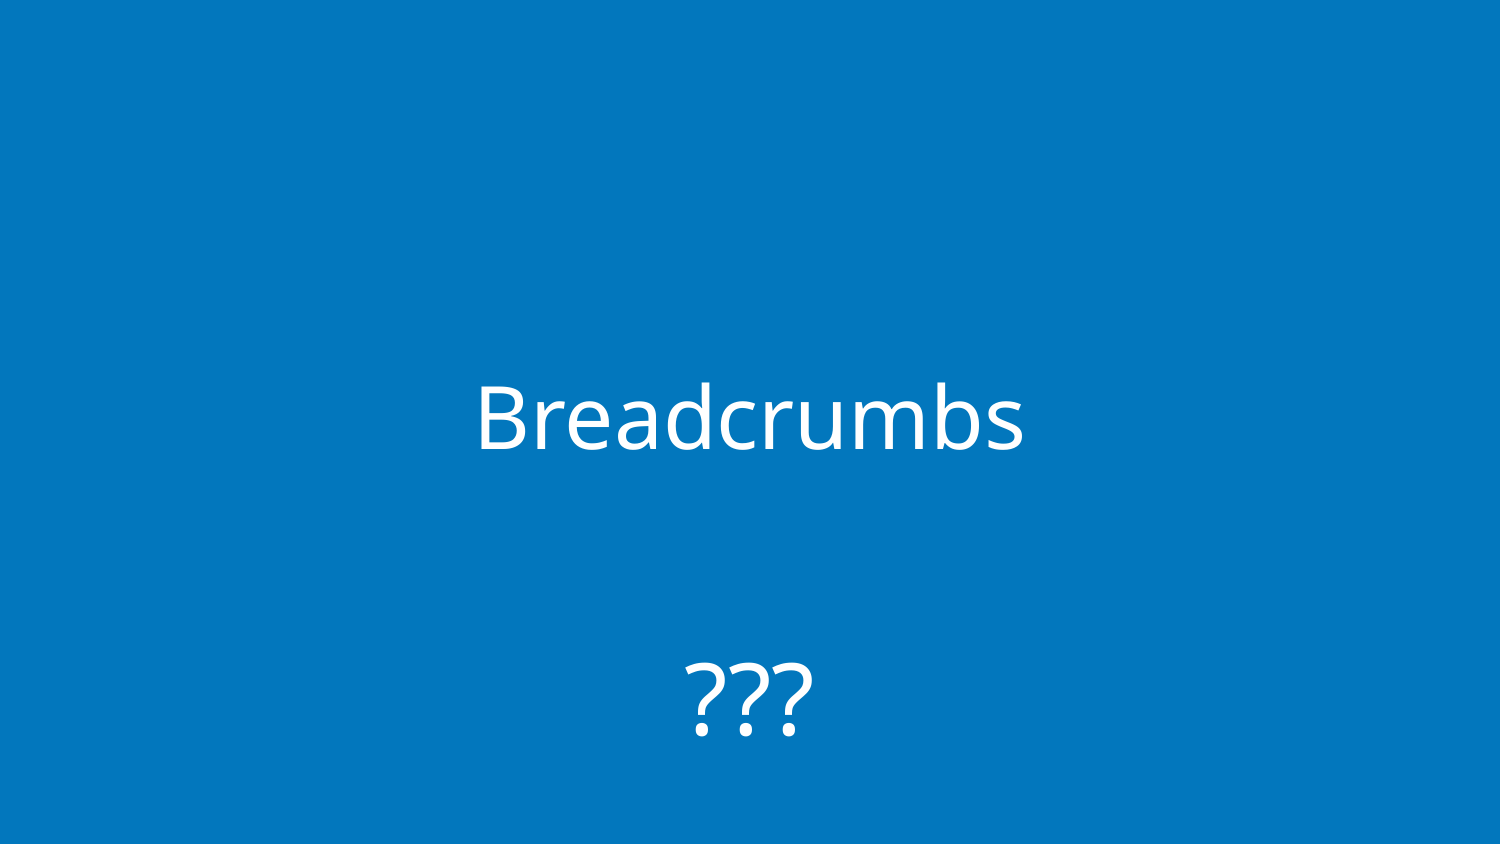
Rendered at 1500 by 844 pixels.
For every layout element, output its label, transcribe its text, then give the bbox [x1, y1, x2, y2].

title Breadcrumbs [75, 58, 1425, 568]
text_box ??? [75, 568, 1425, 771]
